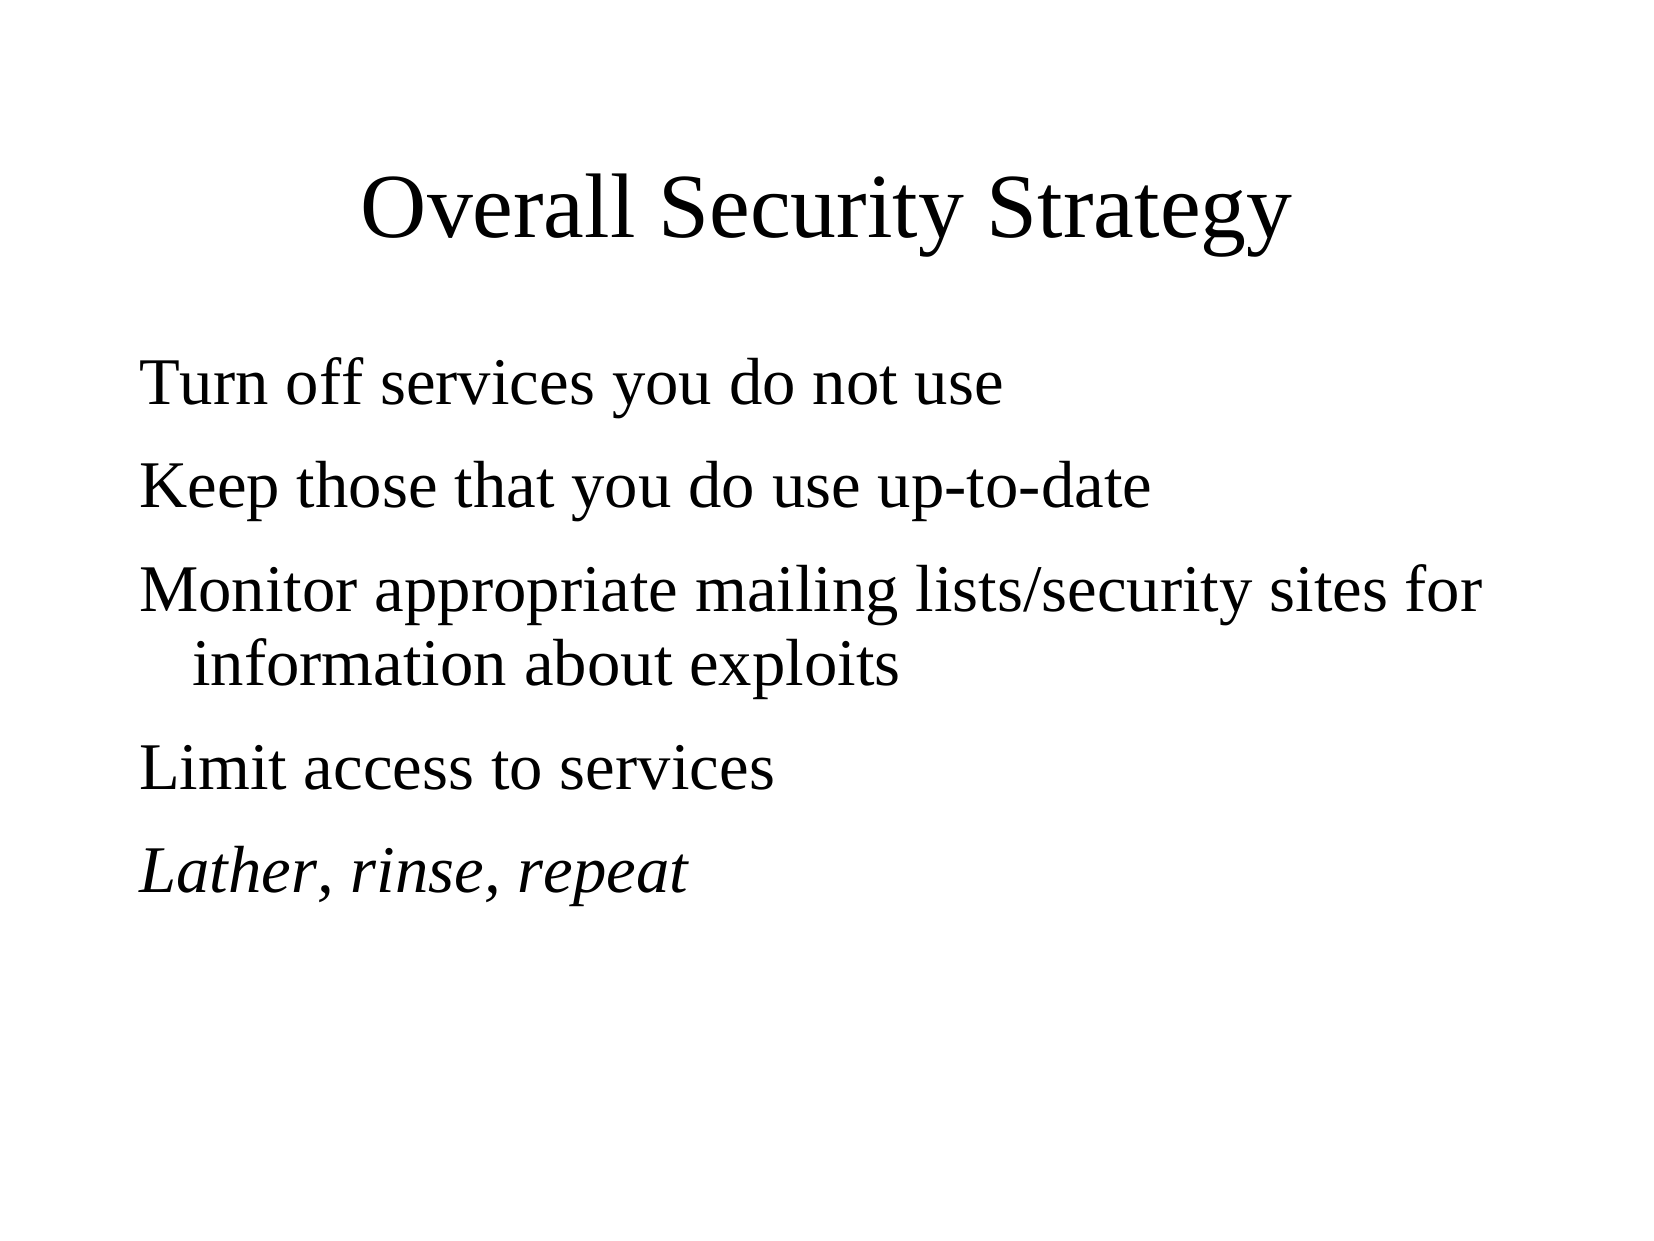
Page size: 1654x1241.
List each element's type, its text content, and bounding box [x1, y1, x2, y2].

list Turn off services you do not use Keep those that you do use up-to-date Monitor appropriate mailing lists/security sites for information about exploits Limit access to services Lather, rinse, repeat [121, 344, 1534, 1127]
title Overall Security Strategy [121, 102, 1534, 311]
